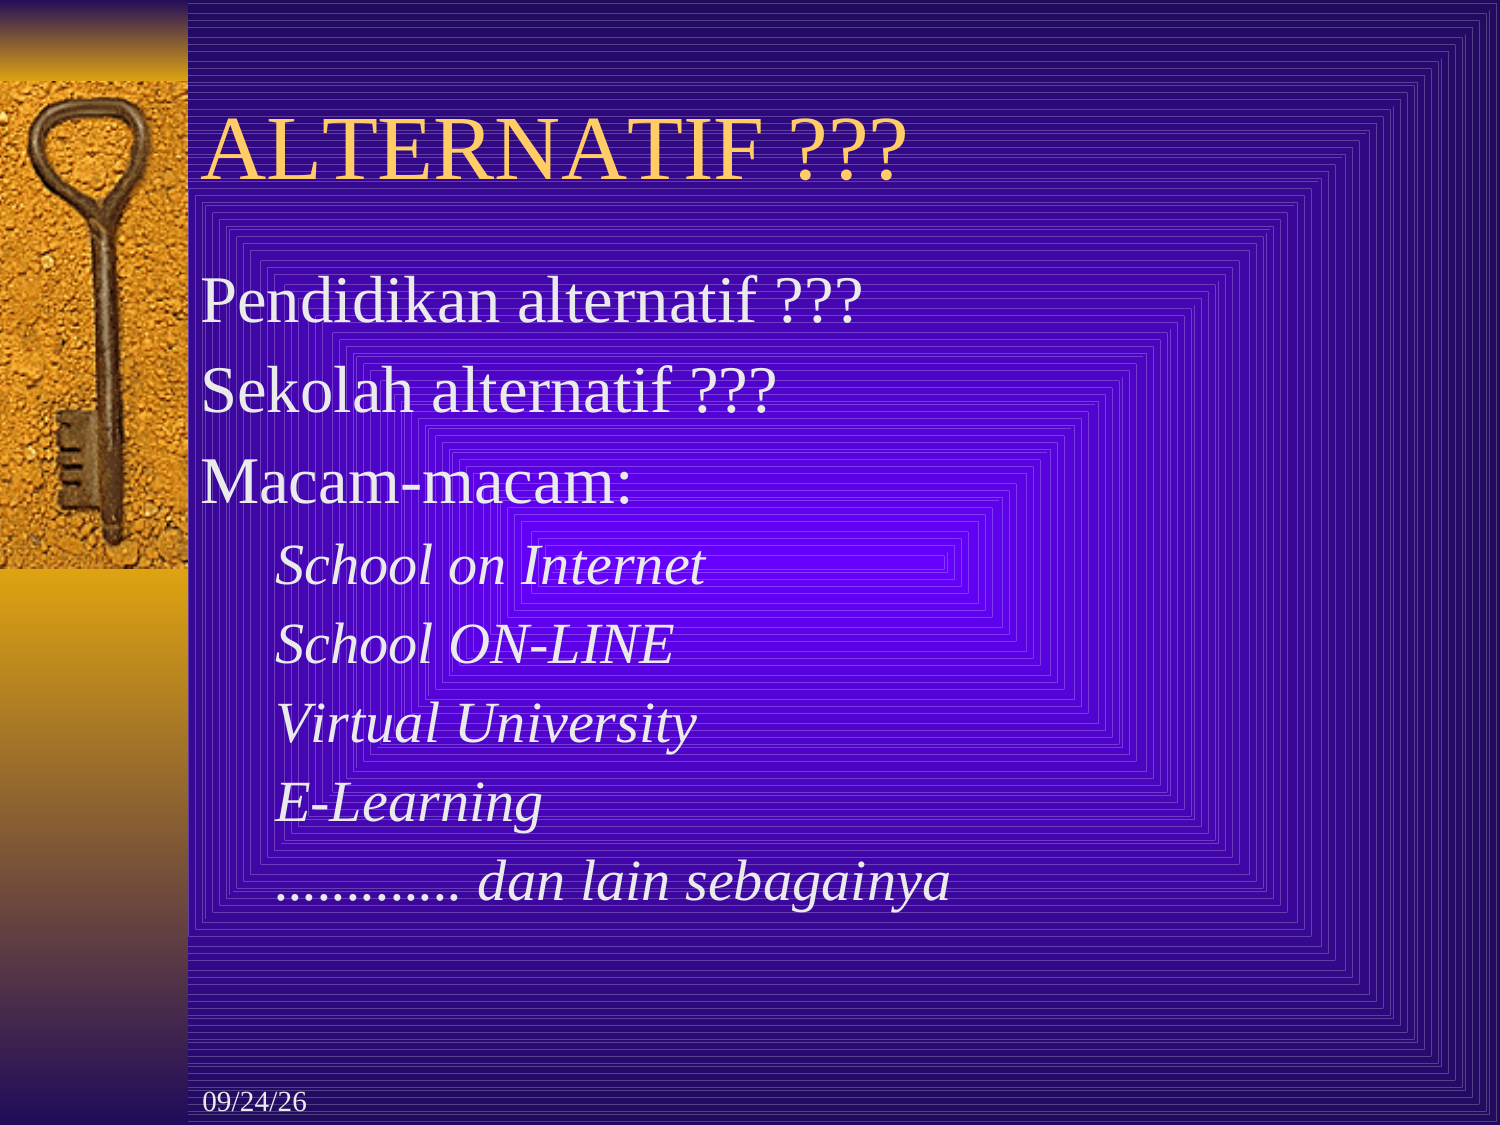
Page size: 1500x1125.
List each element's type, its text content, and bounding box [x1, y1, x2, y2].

title ALTERNATIF ??? [200, 57, 1476, 241]
picture [0, 81, 188, 569]
list Pendidikan alternatif ??? Sekolah alternatif ??? Macam-macam: School on Internet School ON-LINE Virtual University E-Learning ............. dan lain sebagainya [200, 262, 1476, 986]
